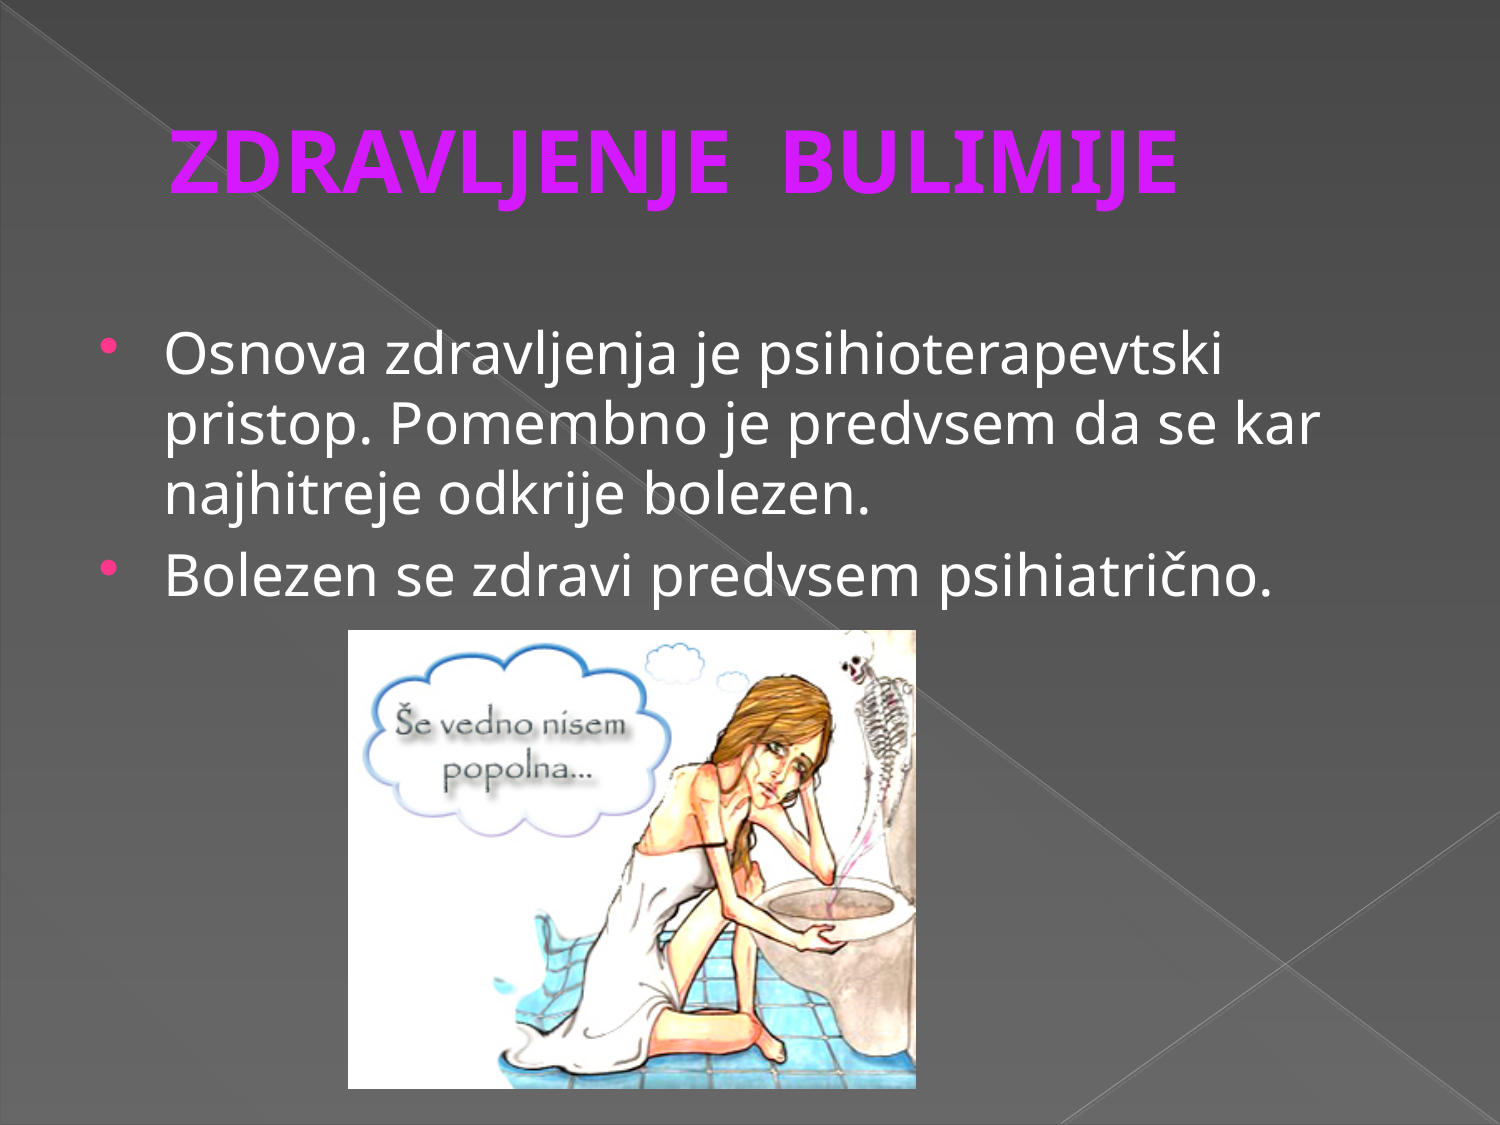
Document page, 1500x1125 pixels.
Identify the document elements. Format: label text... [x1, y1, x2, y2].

picture [348, 630, 916, 1089]
list Osnova zdravljenja je psihioterapevtski pristop. Pomembno je predvsem da se kar najhitreje odkrije bolezen. Bolezen se zdravi predvsem psihiatrično. [75, 308, 1425, 1059]
title ZDRAVLJENJE BULIMIJE [75, 43, 1425, 274]
